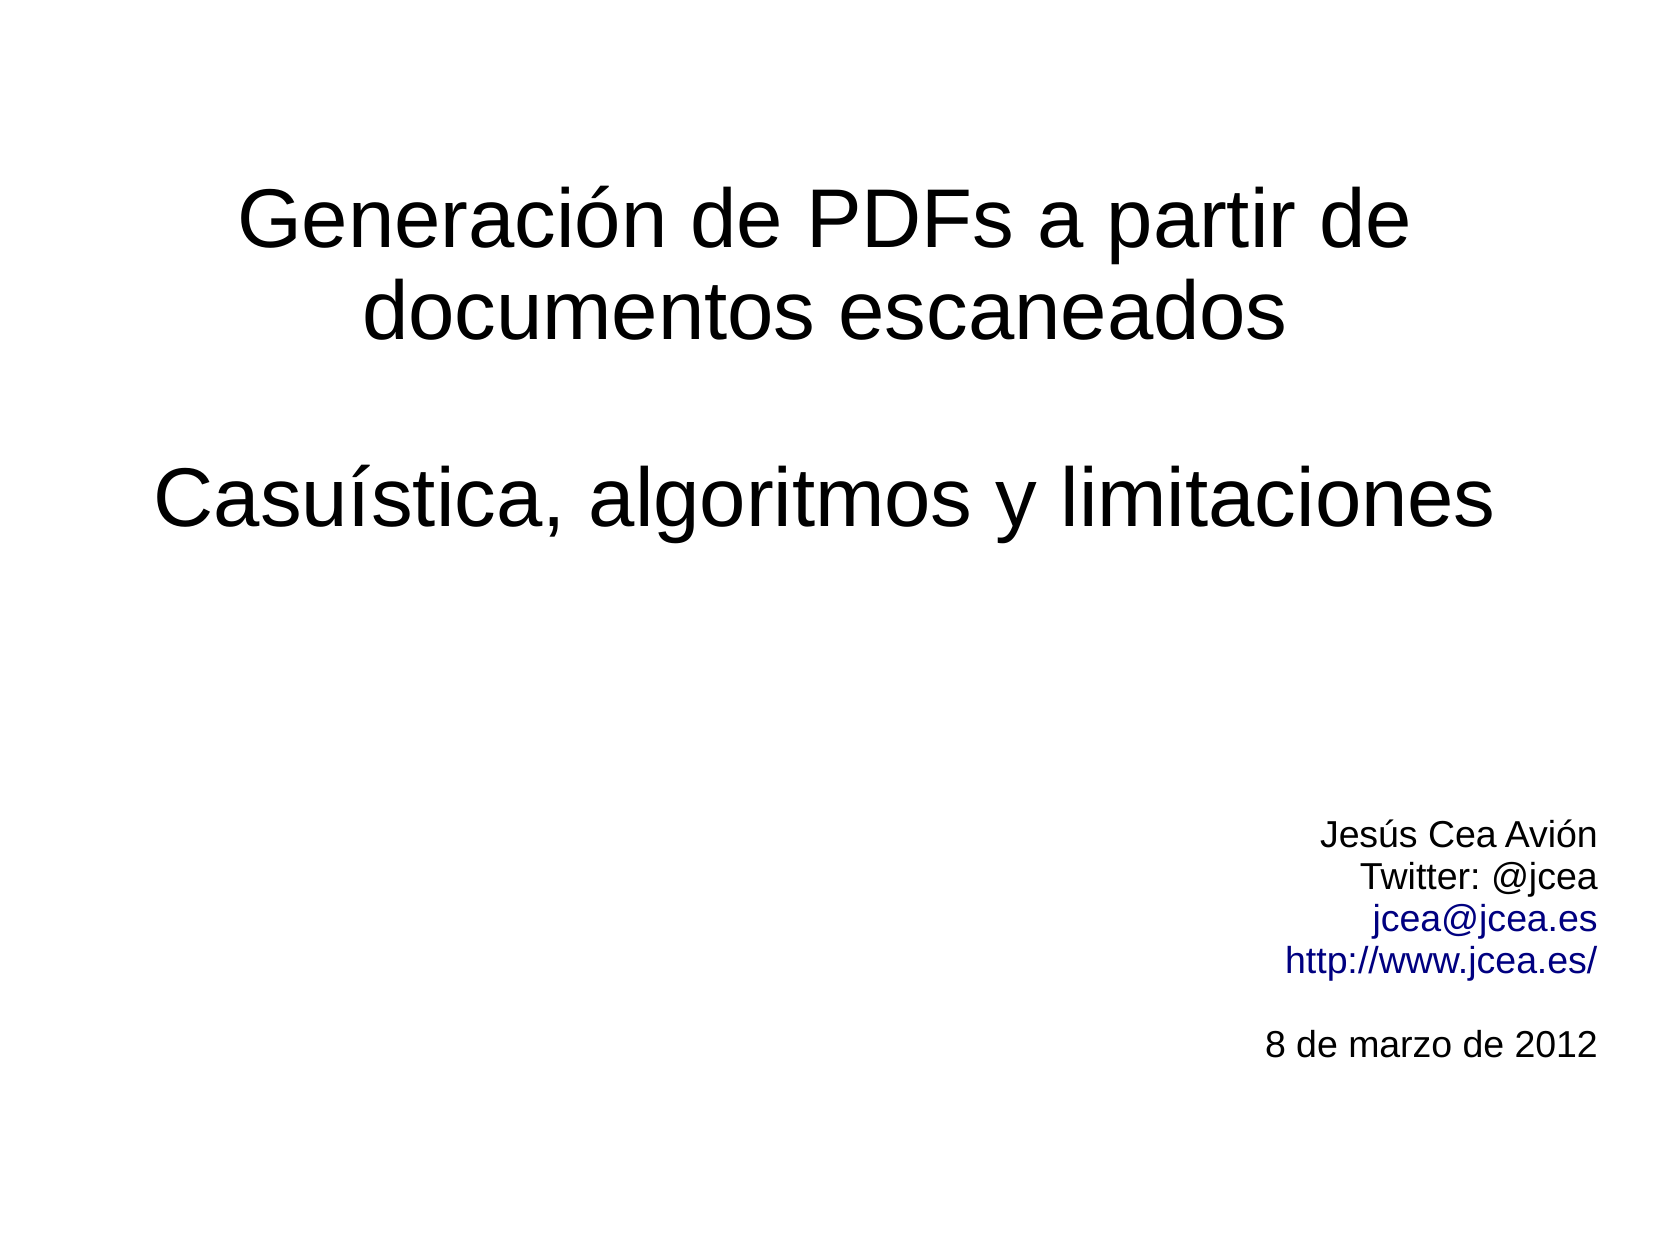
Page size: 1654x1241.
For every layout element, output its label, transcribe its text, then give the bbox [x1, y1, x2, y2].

text_box Generación de PDFs a partir de documentos escaneados Casuística, algoritmos y limitaciones Jesús Cea Avión Twitter: @jcea jcea@jcea.es http://www.jcea.es/ 8 de marzo de 2012 [37, 37, 1613, 1201]
